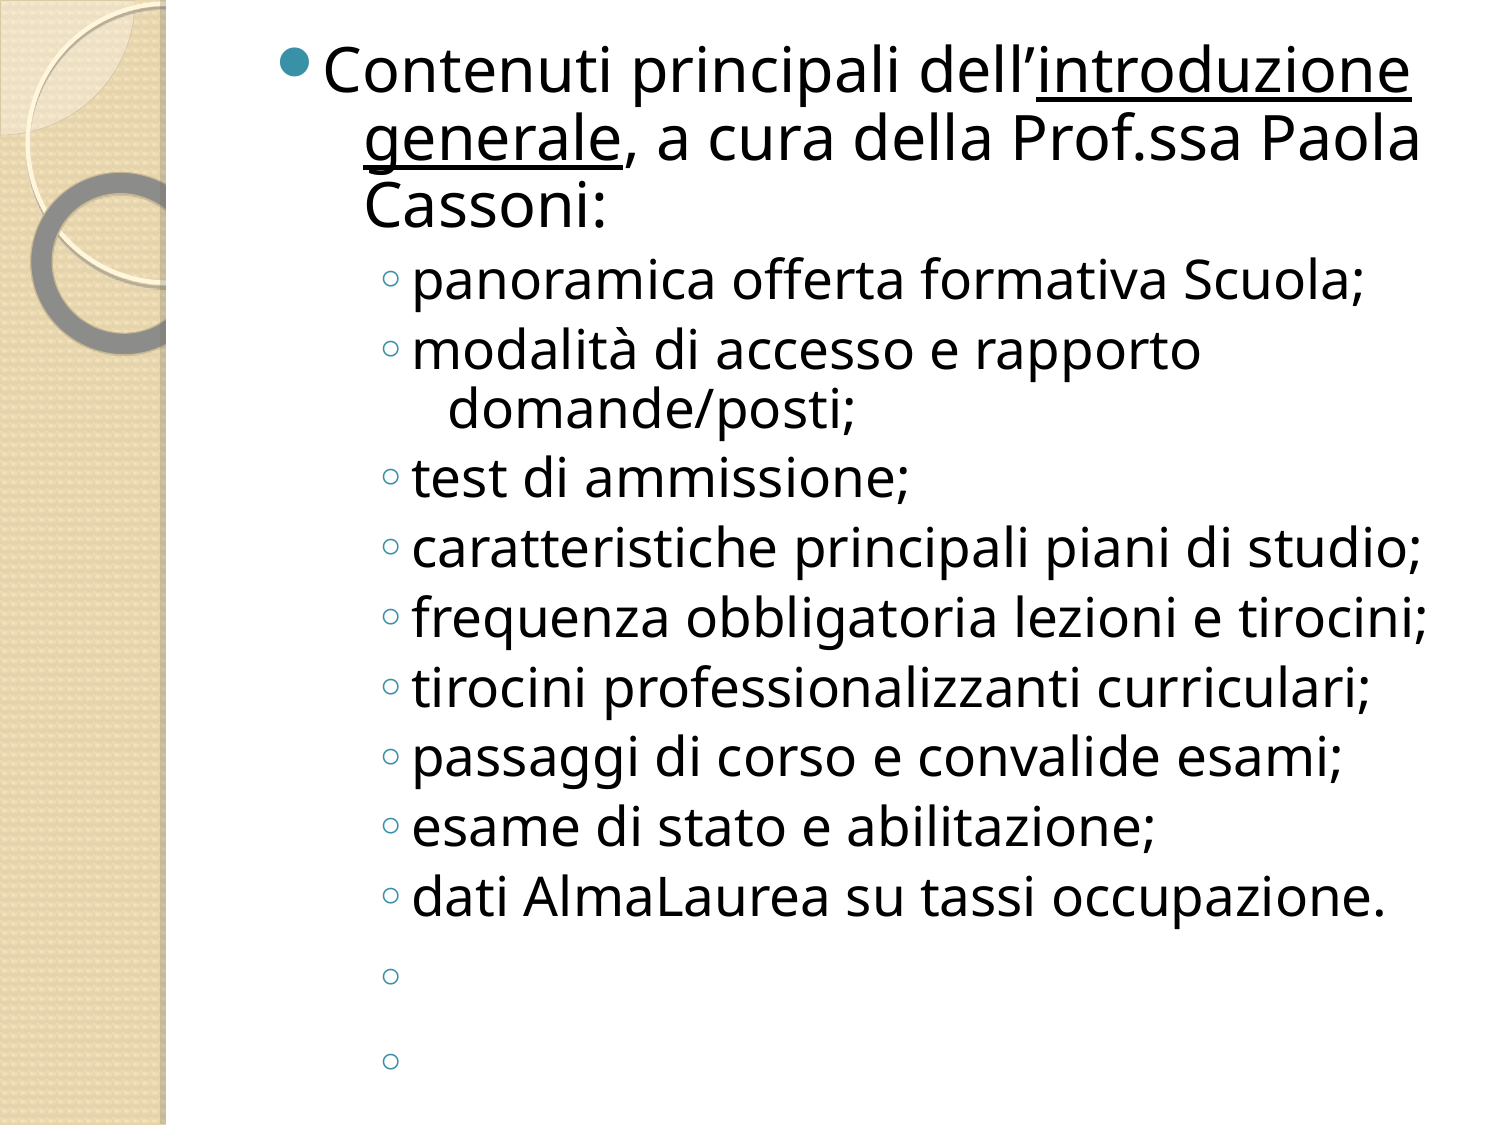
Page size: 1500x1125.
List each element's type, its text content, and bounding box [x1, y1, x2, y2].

list Contenuti principali dell’introduzione generale, a cura della Prof.ssa Paola Cassoni: panoramica offerta formativa Scuola; modalità di accesso e rapporto domande/posti; test di ammissione; caratteristiche principali piani di studio; frequenza obbligatoria lezioni e tirocini; tirocini professionalizzanti curriculari; passaggi di corso e convalide esami; esame di stato e abilitazione; dati AlmaLaurea su tassi occupazione. [235, 30, 1466, 1026]
